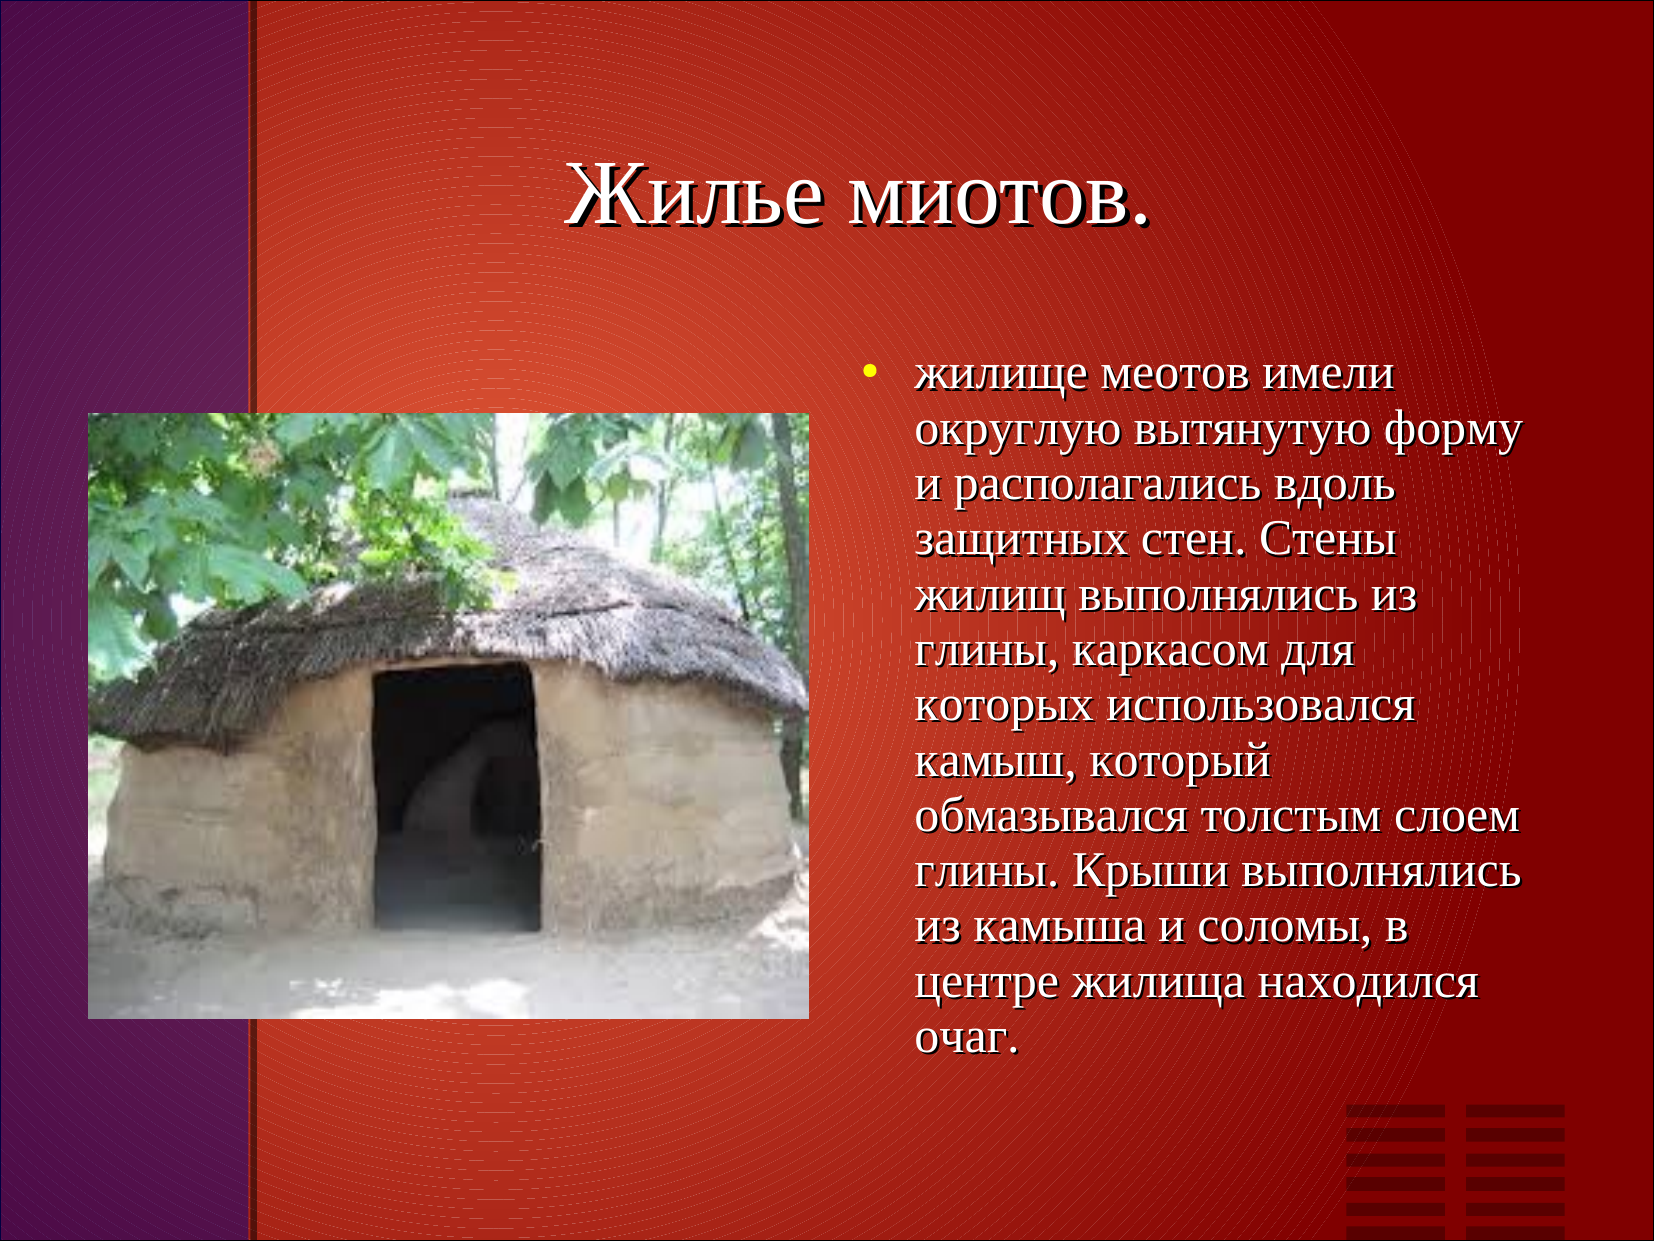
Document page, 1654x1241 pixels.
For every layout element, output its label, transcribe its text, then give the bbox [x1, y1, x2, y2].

list жилище меотов имели округлую вытянутую форму и располагались вдоль защитных стен. Стены жилищ выполнялись из глины, каркасом для которых использовался камыш, который обмазывался толстым слоем глины. Крыши выполнялись из камыша и соломы, в центре жилища находился очаг. [843, 344, 1533, 1149]
title Жилье миотов. [152, 88, 1565, 296]
picture [88, 413, 809, 1019]
